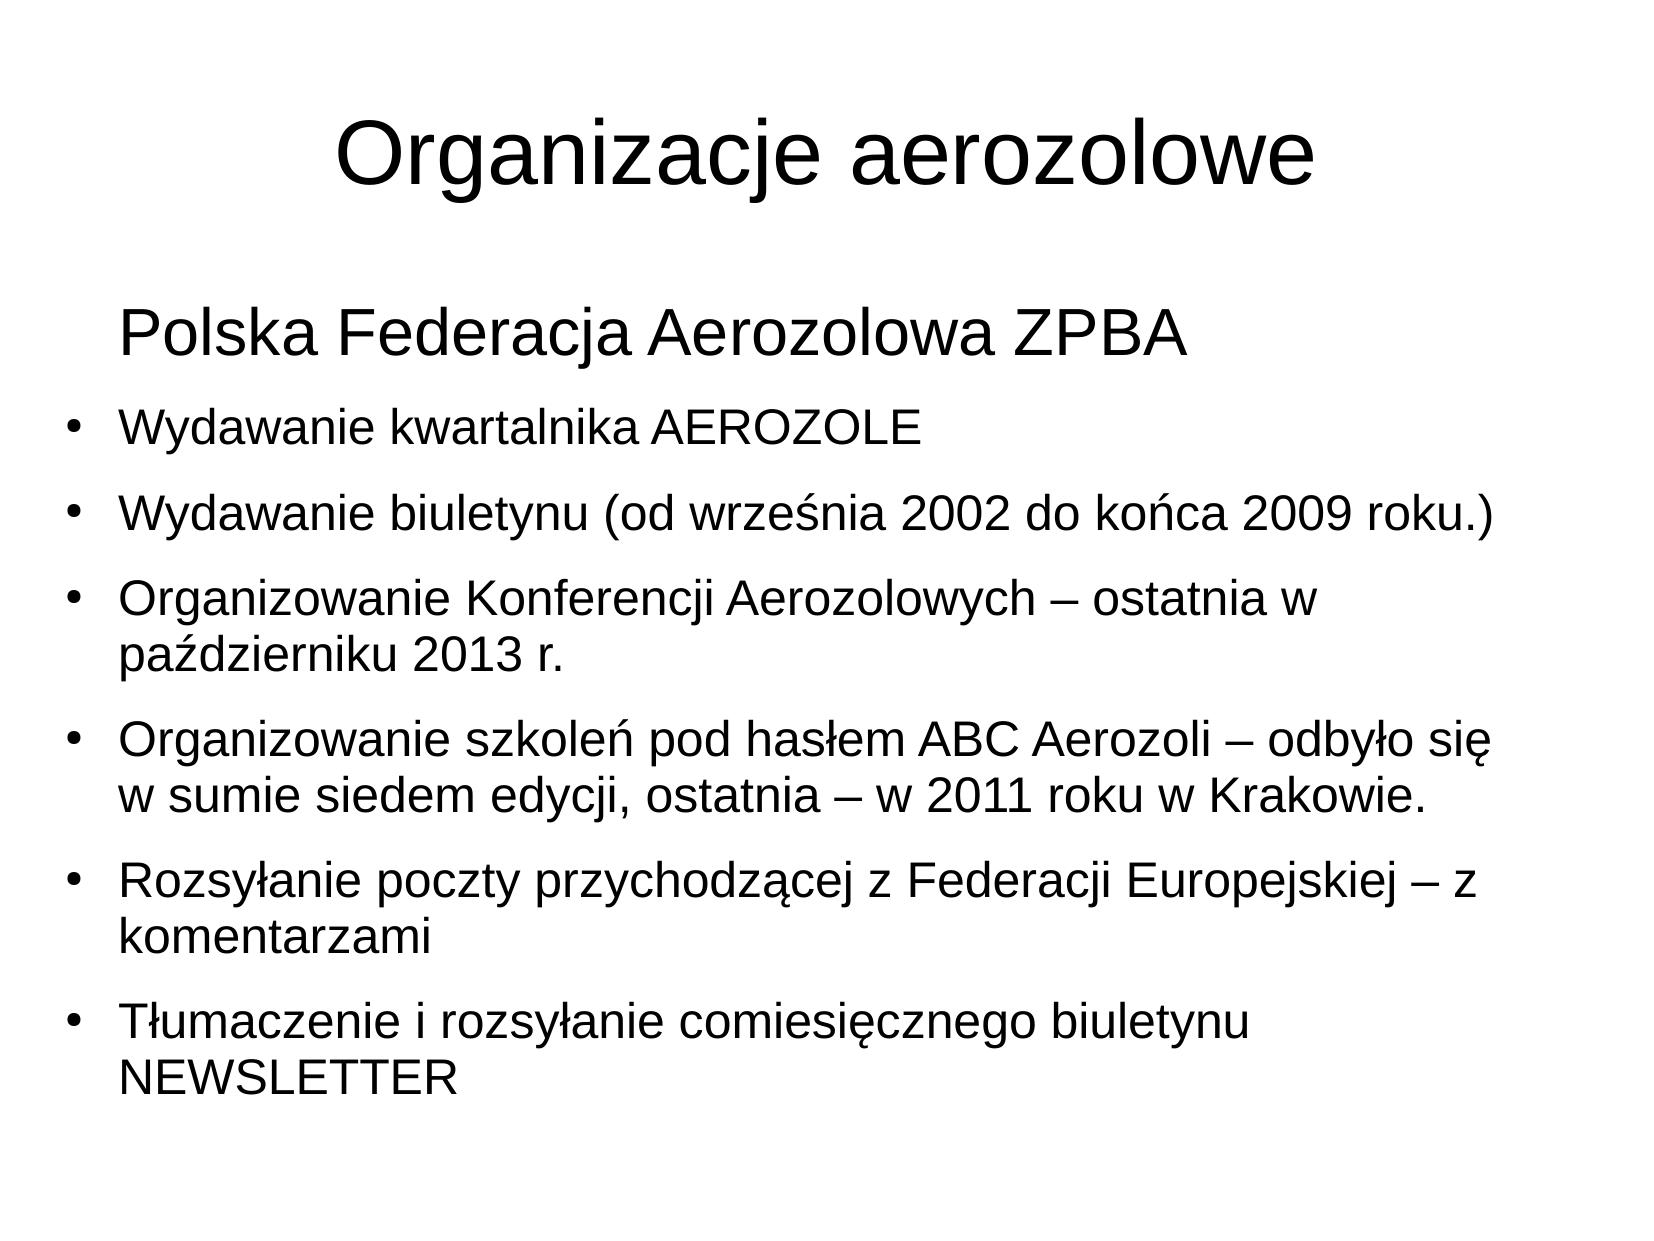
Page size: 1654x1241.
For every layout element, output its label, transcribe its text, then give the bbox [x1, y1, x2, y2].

list Polska Federacja Aerozolowa ZPBA Wydawanie kwartalnika AEROZOLE Wydawanie biuletynu (od września 2002 do końca 2009 roku.) Organizowanie Konferencji Aerozolowych – ostatnia w październiku 2013 r. Organizowanie szkoleń pod hasłem ABC Aerozoli – odbyło się w sumie siedem edycji, ostatnia – w 2011 roku w Krakowie. Rozsyłanie poczty przychodzącej z Federacji Europejskiej – z komentarzami Tłumaczenie i rozsyłanie comiesięcznego biuletynu NEWSLETTER [47, 295, 1536, 1105]
title Organizacje aerozolowe [82, 49, 1571, 257]
